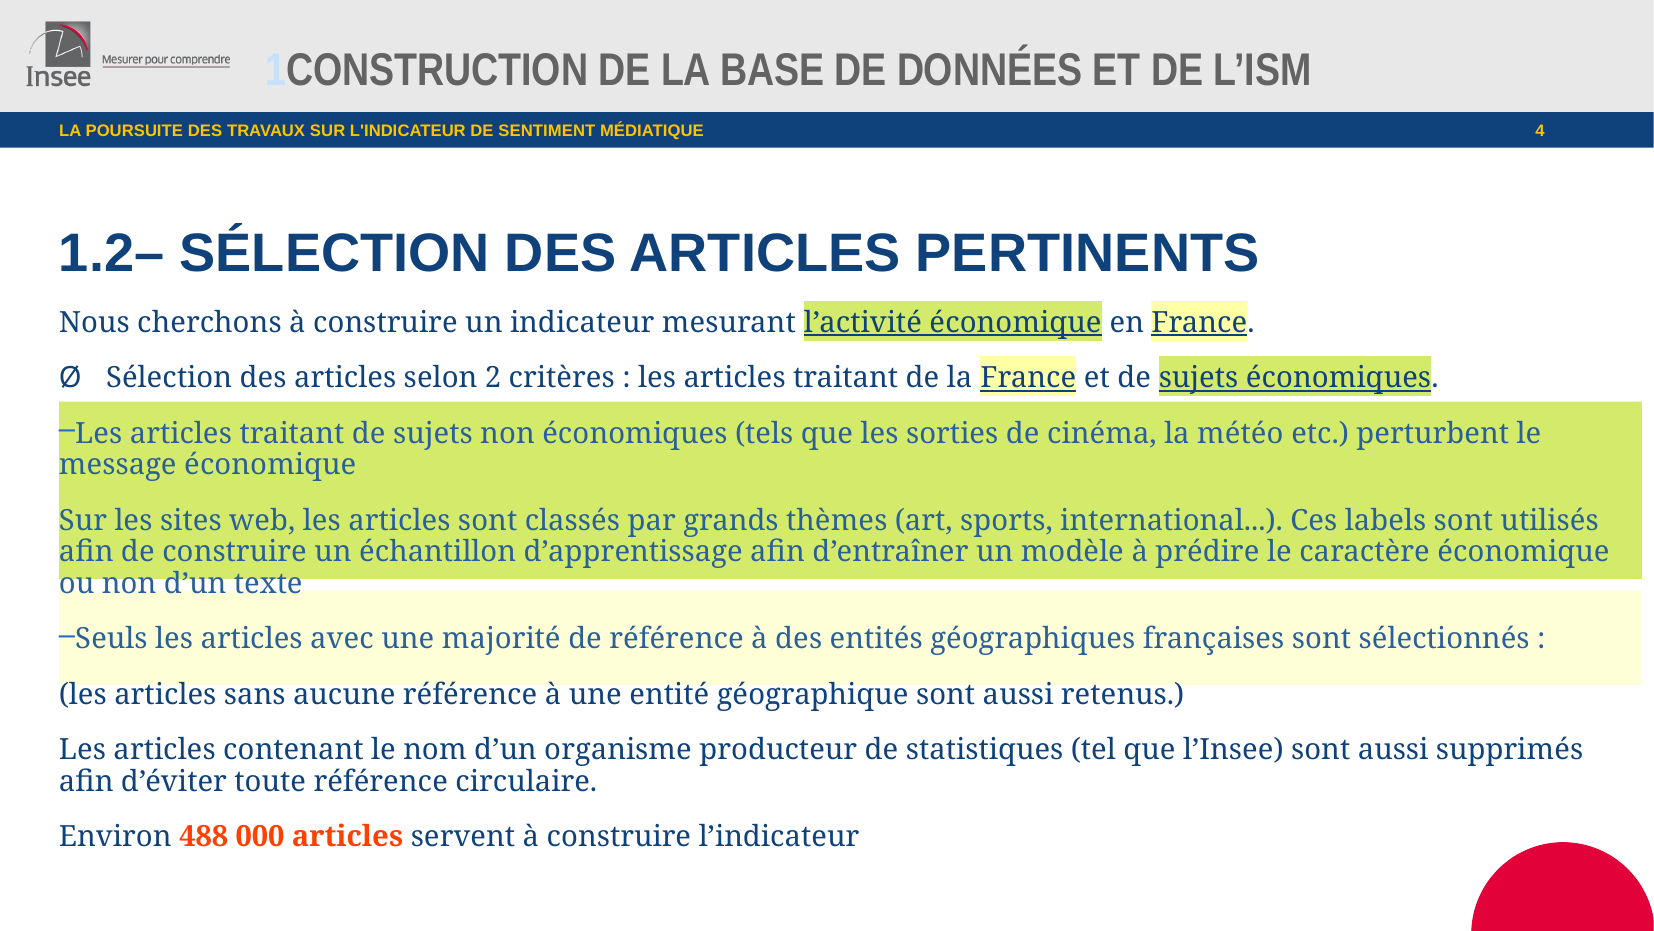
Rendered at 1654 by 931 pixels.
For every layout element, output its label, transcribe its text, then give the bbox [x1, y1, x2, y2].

list 1.2– sélection des articles pertinents Nous cherchons à construire un indicateur mesurant l’activité économique en France. Sélection des articles selon 2 critères : les articles traitant de la France et de sujets économiques. Les articles traitant de sujets non économiques (tels que les sorties de cinéma, la météo etc.) perturbent le message économique Sur les sites web, les articles sont classés par grands thèmes (art, sports, international...). Ces labels sont utilisés afin de construire un échantillon d’apprentissage afin d’entraîner un modèle à prédire le caractère économique ou non d’un texte Seuls les articles avec une majorité de référence à des entités géographiques françaises sont sélectionnés : (les articles sans aucune référence à une entité géographique sont aussi retenus.) Les articles contenant le nom d’un organisme producteur de statistiques (tel que l’Insee) sont aussi supprimés afin d’éviter toute référence circulaire. Environ 488 000 articles servent à construire l’indicateur [59, 224, 1642, 868]
text_box [1535, 112, 1654, 148]
title Construction de la base de données et de l’ism [265, 16, 1625, 90]
text_box La poursuite des travaux sur l'Indicateur de Sentiment Médiatique [59, 112, 1535, 148]
